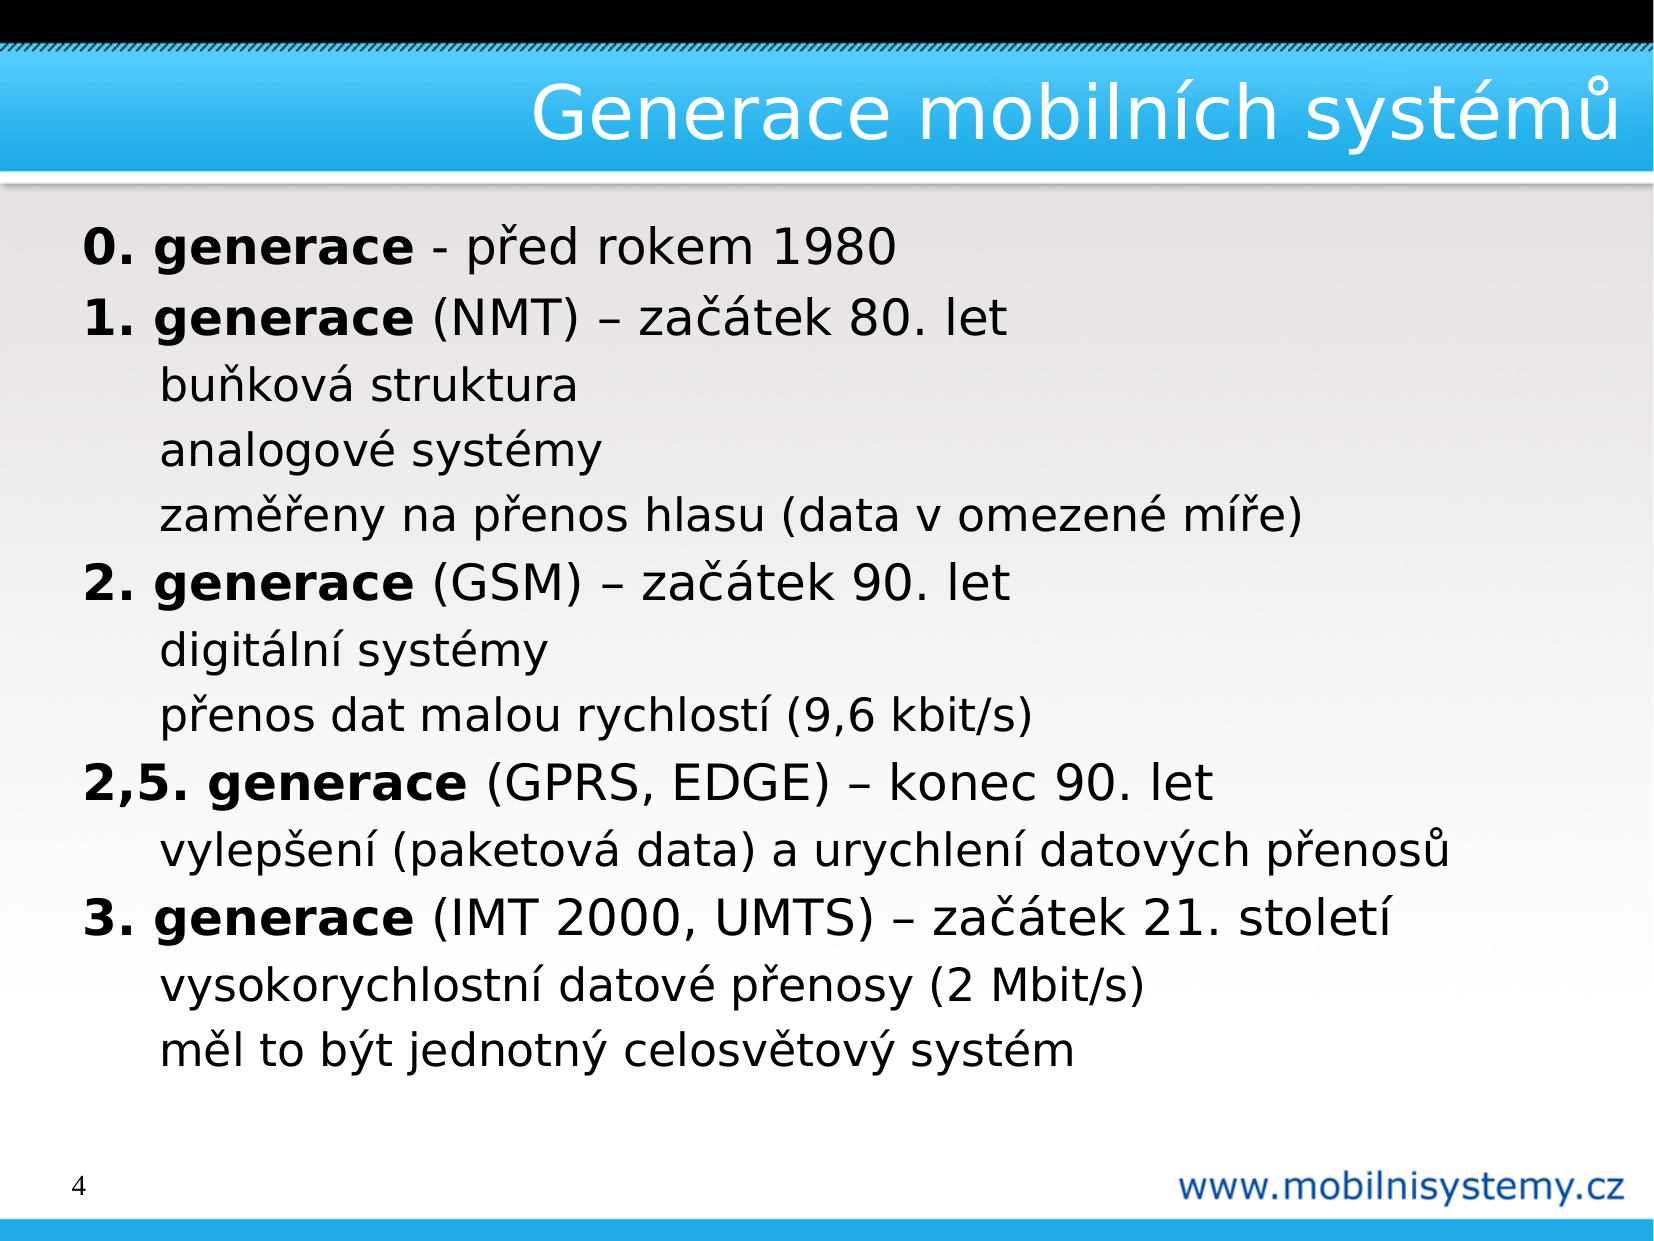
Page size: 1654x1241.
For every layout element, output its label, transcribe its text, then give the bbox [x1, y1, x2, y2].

picture [0, 0, 1654, 1241]
list 0. generace - před rokem 1980 1. generace (NMT) – začátek 80. let buňková struktura analogové systémy zaměřeny na přenos hlasu (data v omezené míře) 2. generace (GSM) – začátek 90. let digitální systémy přenos dat malou rychlostí (9,6 kbit/s) 2,5. generace (GPRS, EDGE) – konec 90. let vylepšení (paketová data) a urychlení datových přenosů 3. generace (IMT 2000, UMTS) – začátek 21. století vysokorychlostní datové přenosy (2 Mbit/s) měl to být jednotný celosvětový systém [64, 218, 1565, 1093]
title Generace mobilních systémů [29, 49, 1625, 178]
